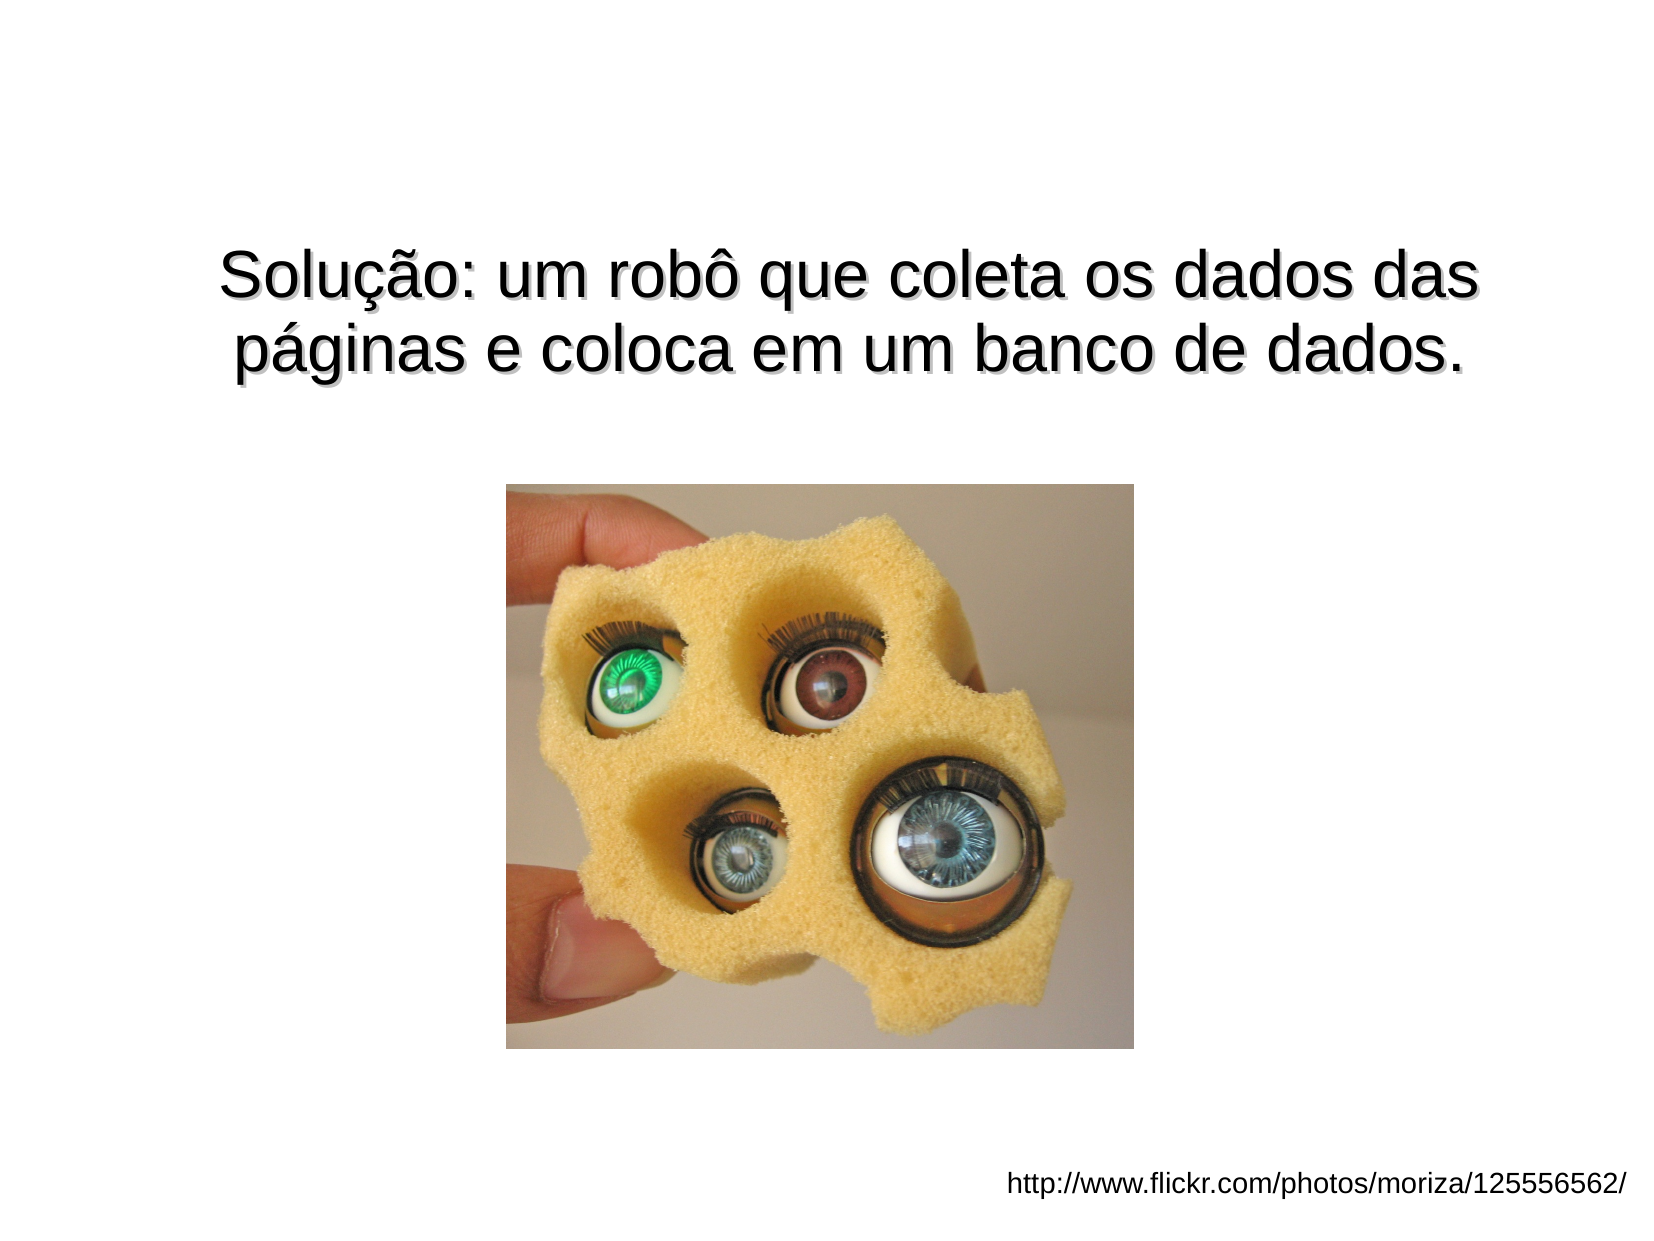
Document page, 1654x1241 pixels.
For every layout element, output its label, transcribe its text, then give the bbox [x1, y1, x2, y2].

picture [506, 484, 1134, 1049]
subtitle Solução: um robô que coleta os dados das páginas e coloca em um banco de dados. [106, 0, 1595, 792]
text_box http://www.flickr.com/photos/moriza/125556562/ [992, 1159, 1654, 1217]
